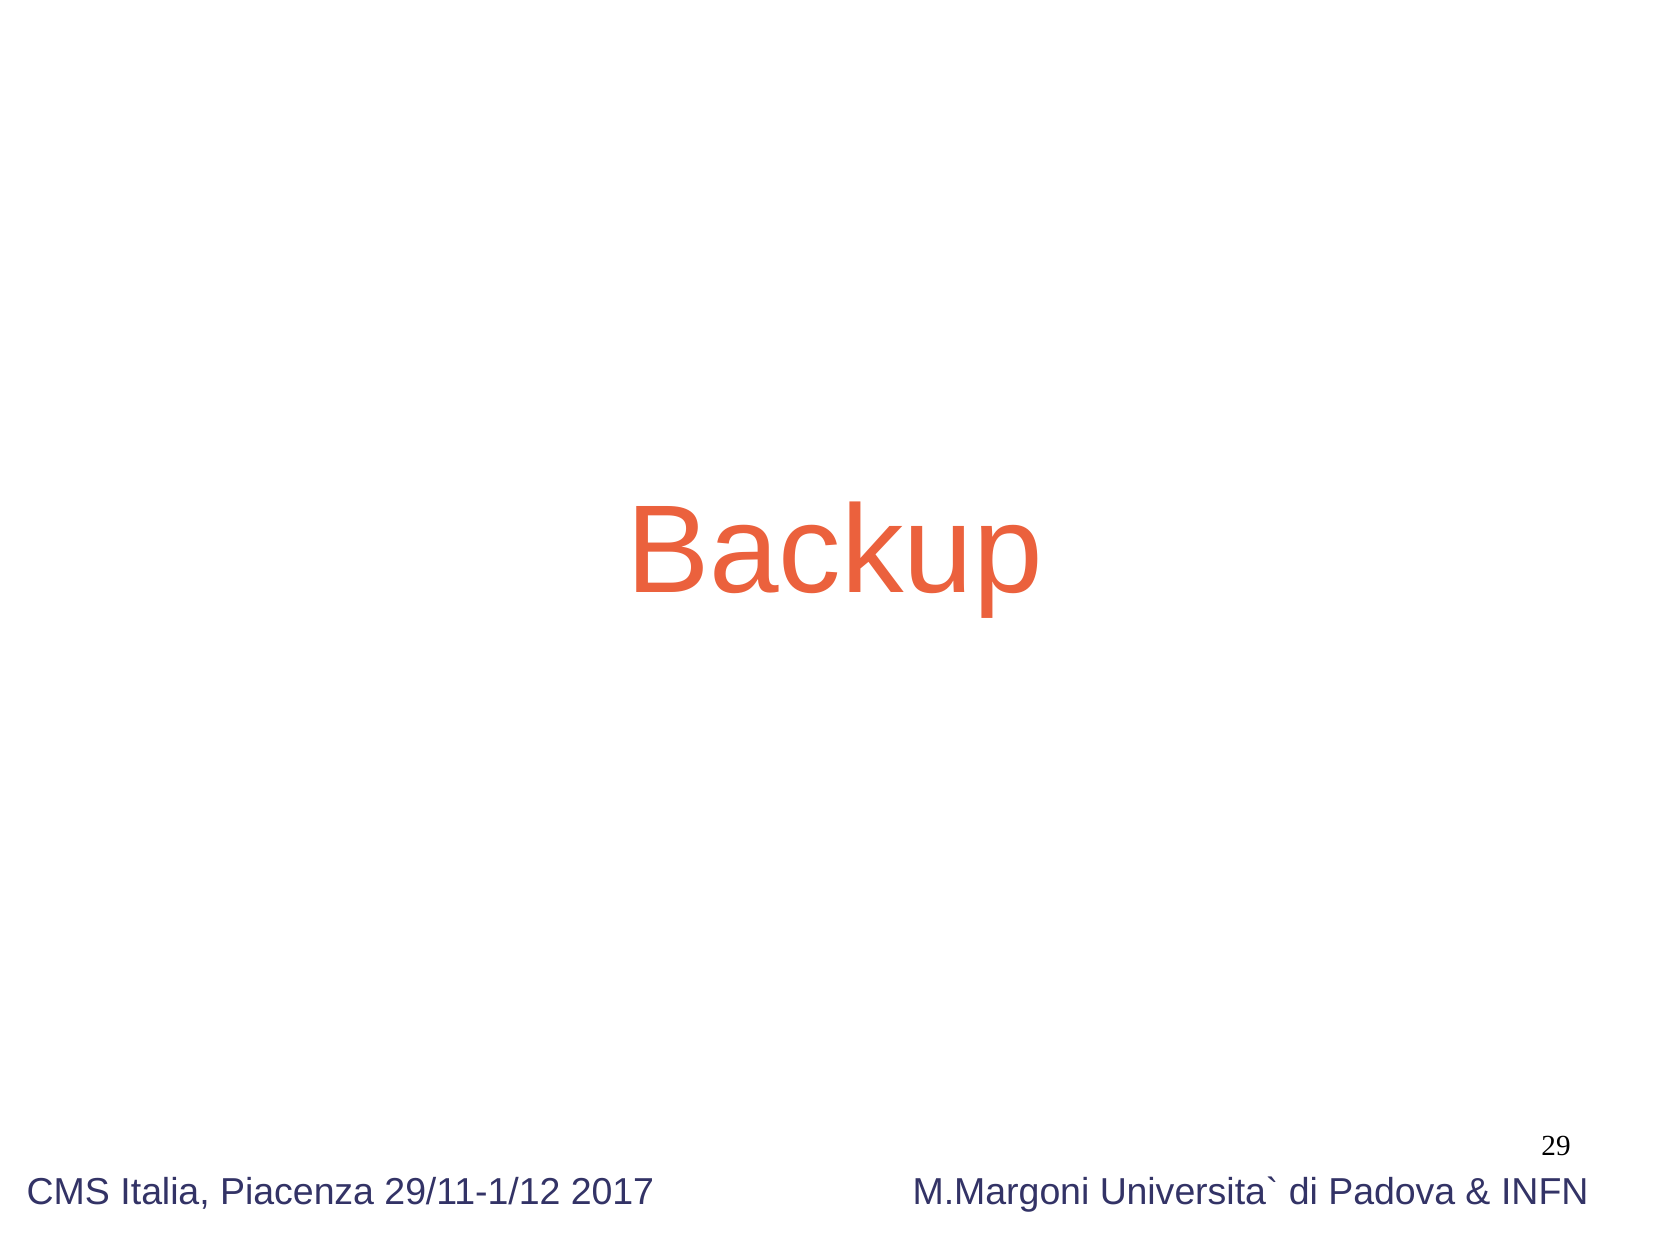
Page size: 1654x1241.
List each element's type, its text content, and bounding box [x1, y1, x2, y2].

text_box Backup [94, 471, 1512, 626]
text_box CMS Italia, Piacenza 29/11-1/12 2017 M.Margoni Universita` di Padova & INFN [11, 1163, 1642, 1221]
